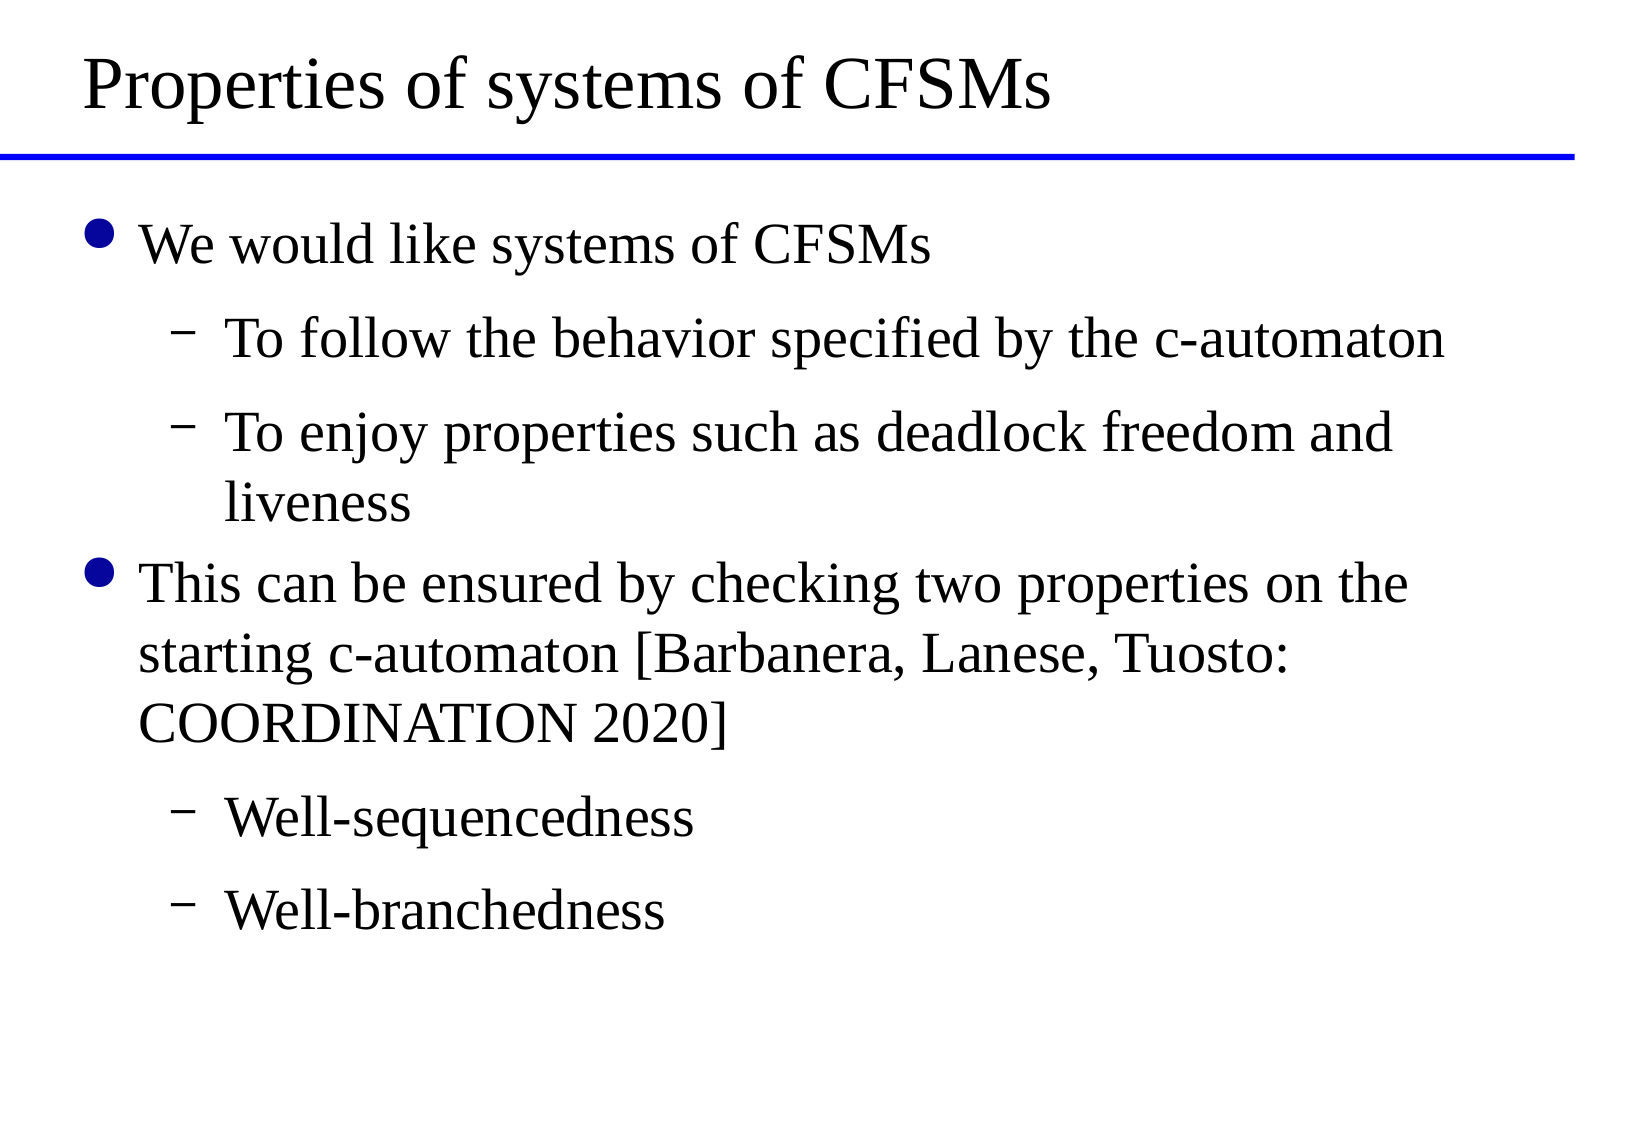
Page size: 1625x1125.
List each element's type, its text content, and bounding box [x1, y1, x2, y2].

title Properties of systems of CFSMs [67, 27, 1544, 131]
list We would like systems of CFSMs To follow the behavior specified by the c-automaton To enjoy properties such as deadlock freedom and liveness This can be ensured by checking two properties on the starting c-automaton [Barbanera, Lanese, Tuosto: COORDINATION 2020] Well-sequencedness Well-branchedness [67, 198, 1478, 1061]
